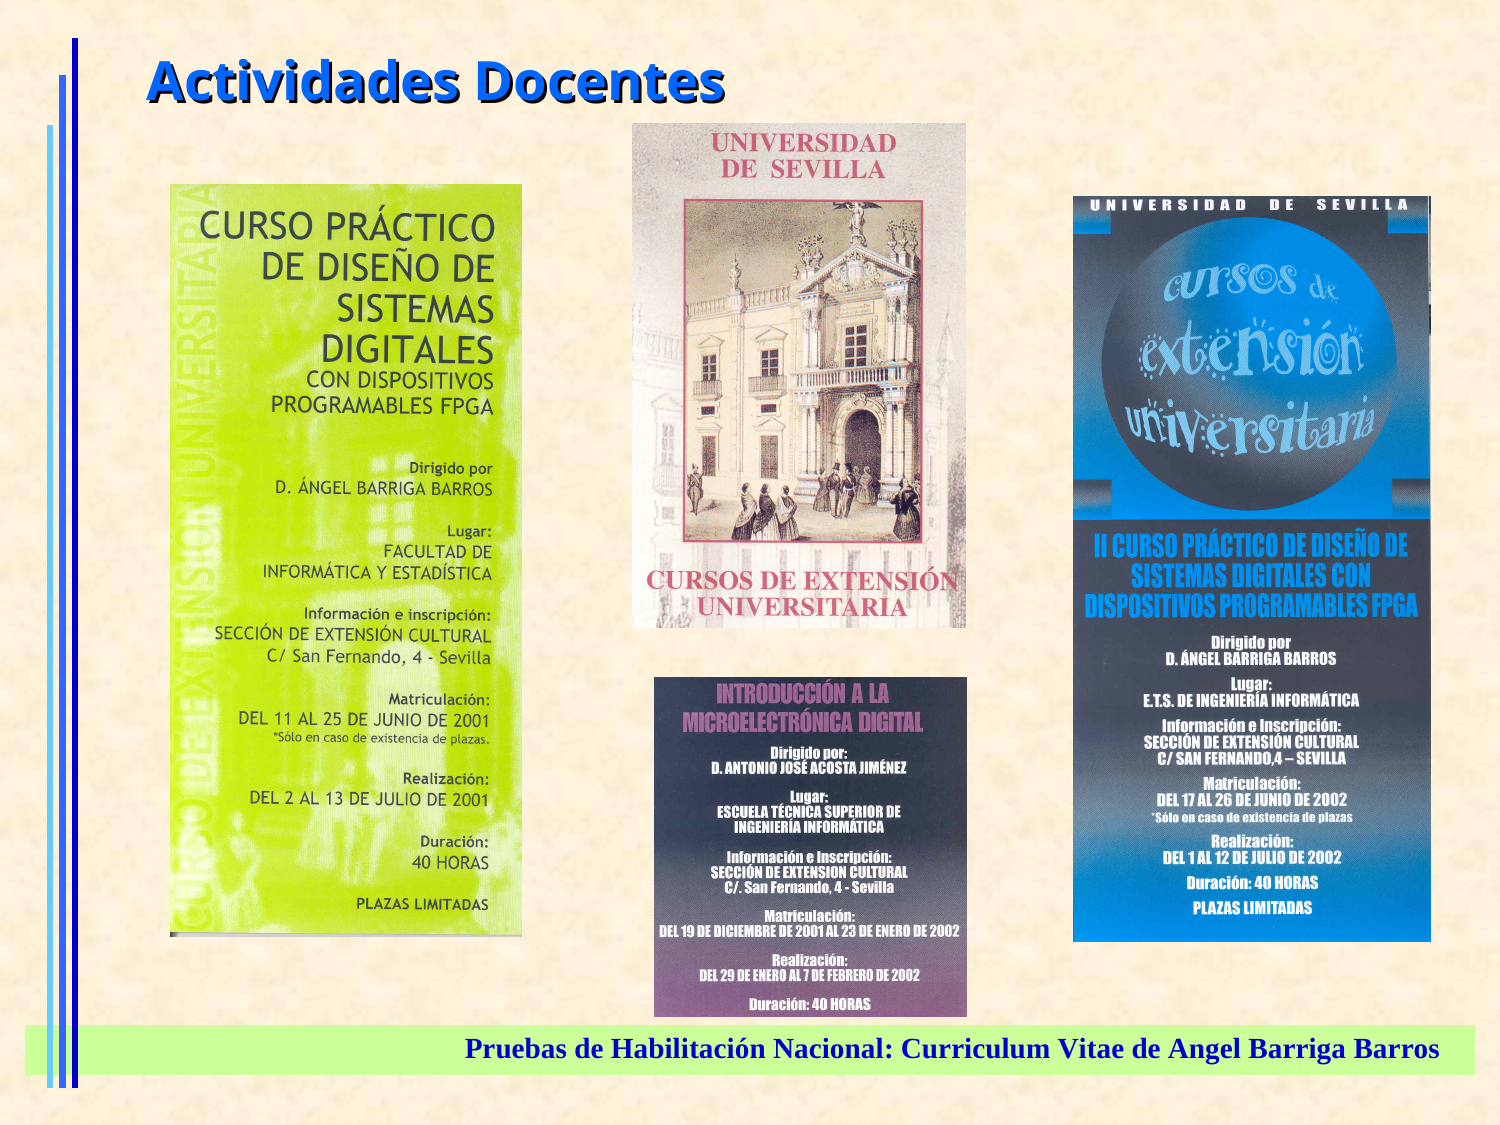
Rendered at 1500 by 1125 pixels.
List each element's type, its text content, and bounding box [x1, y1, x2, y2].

picture [0, 0, 1500, 1125]
text_box Actividades Docentes [132, 34, 741, 125]
